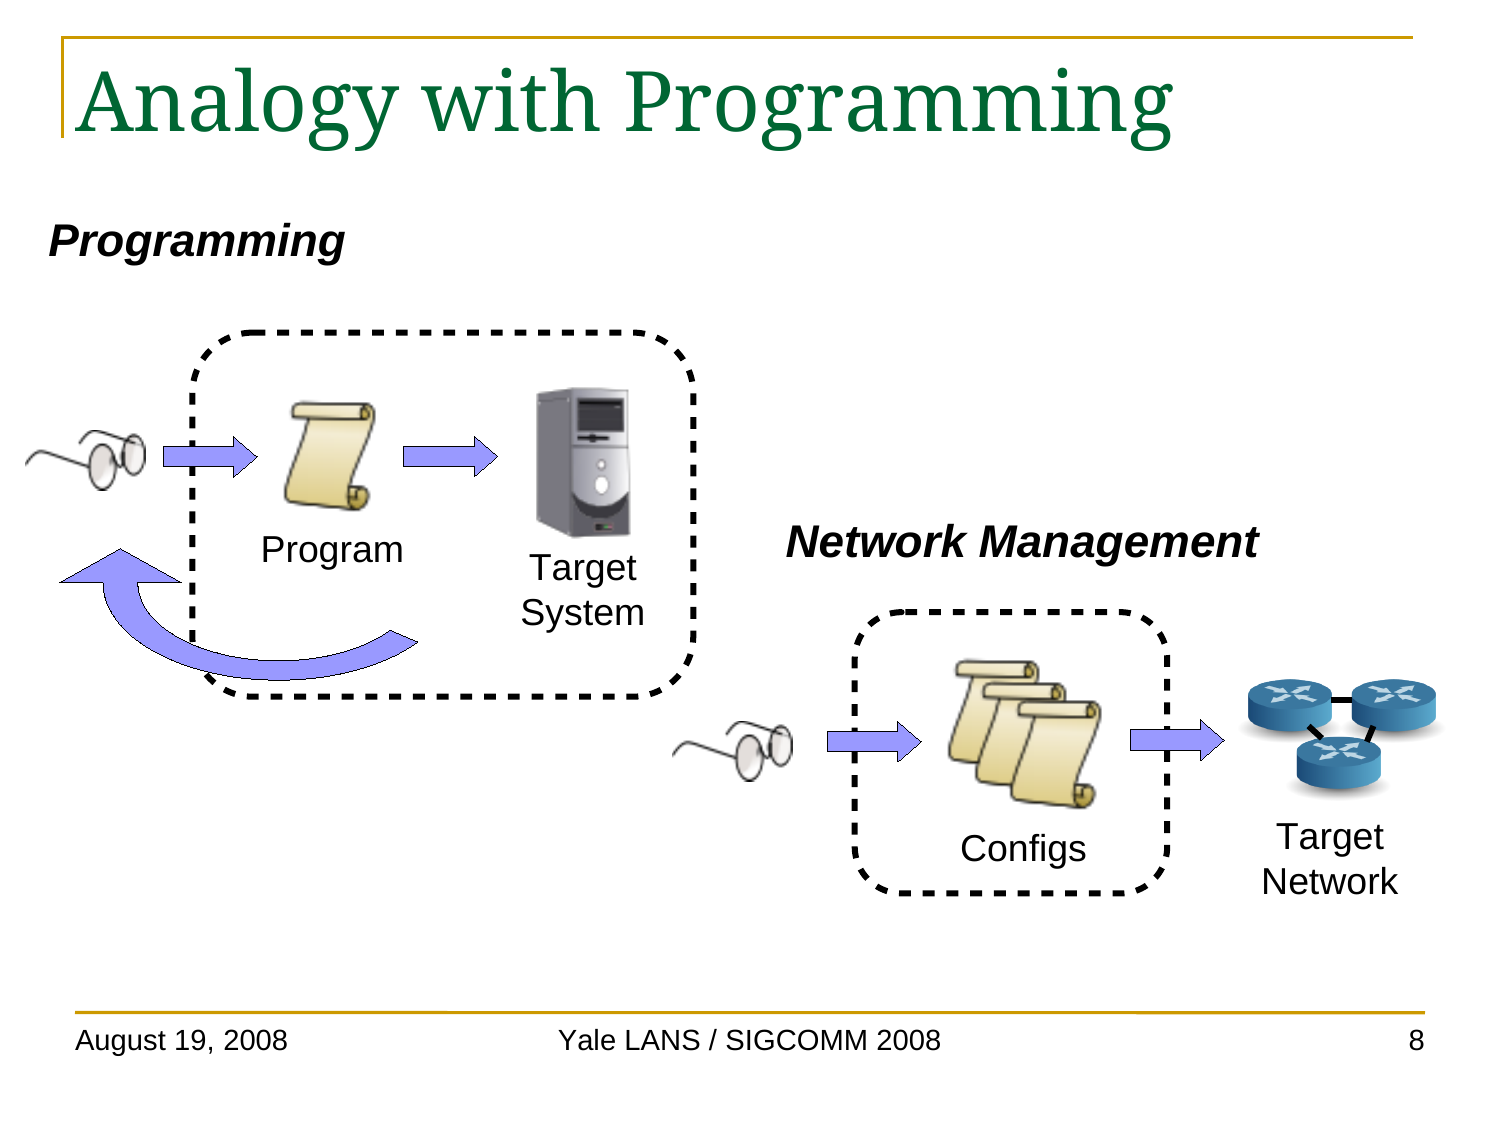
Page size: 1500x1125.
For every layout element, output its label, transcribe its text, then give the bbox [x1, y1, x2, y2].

text_box Target System [505, 535, 661, 641]
picture [533, 382, 635, 535]
picture [944, 654, 1107, 817]
text_box Programming [33, 203, 362, 273]
text_box Target Network [1246, 804, 1414, 910]
text_box [59, 548, 418, 681]
picture [672, 721, 793, 782]
text_box [827, 721, 922, 762]
picture [280, 396, 381, 517]
text_box [163, 436, 258, 478]
text_box [1130, 719, 1225, 761]
picture [1228, 668, 1462, 809]
text_box Configs [945, 816, 1102, 877]
text_box Program [245, 517, 419, 578]
text_box Network Management [770, 504, 1274, 575]
text_box [403, 436, 498, 477]
picture [25, 430, 146, 491]
title Analogy with Programming [75, 0, 1425, 199]
